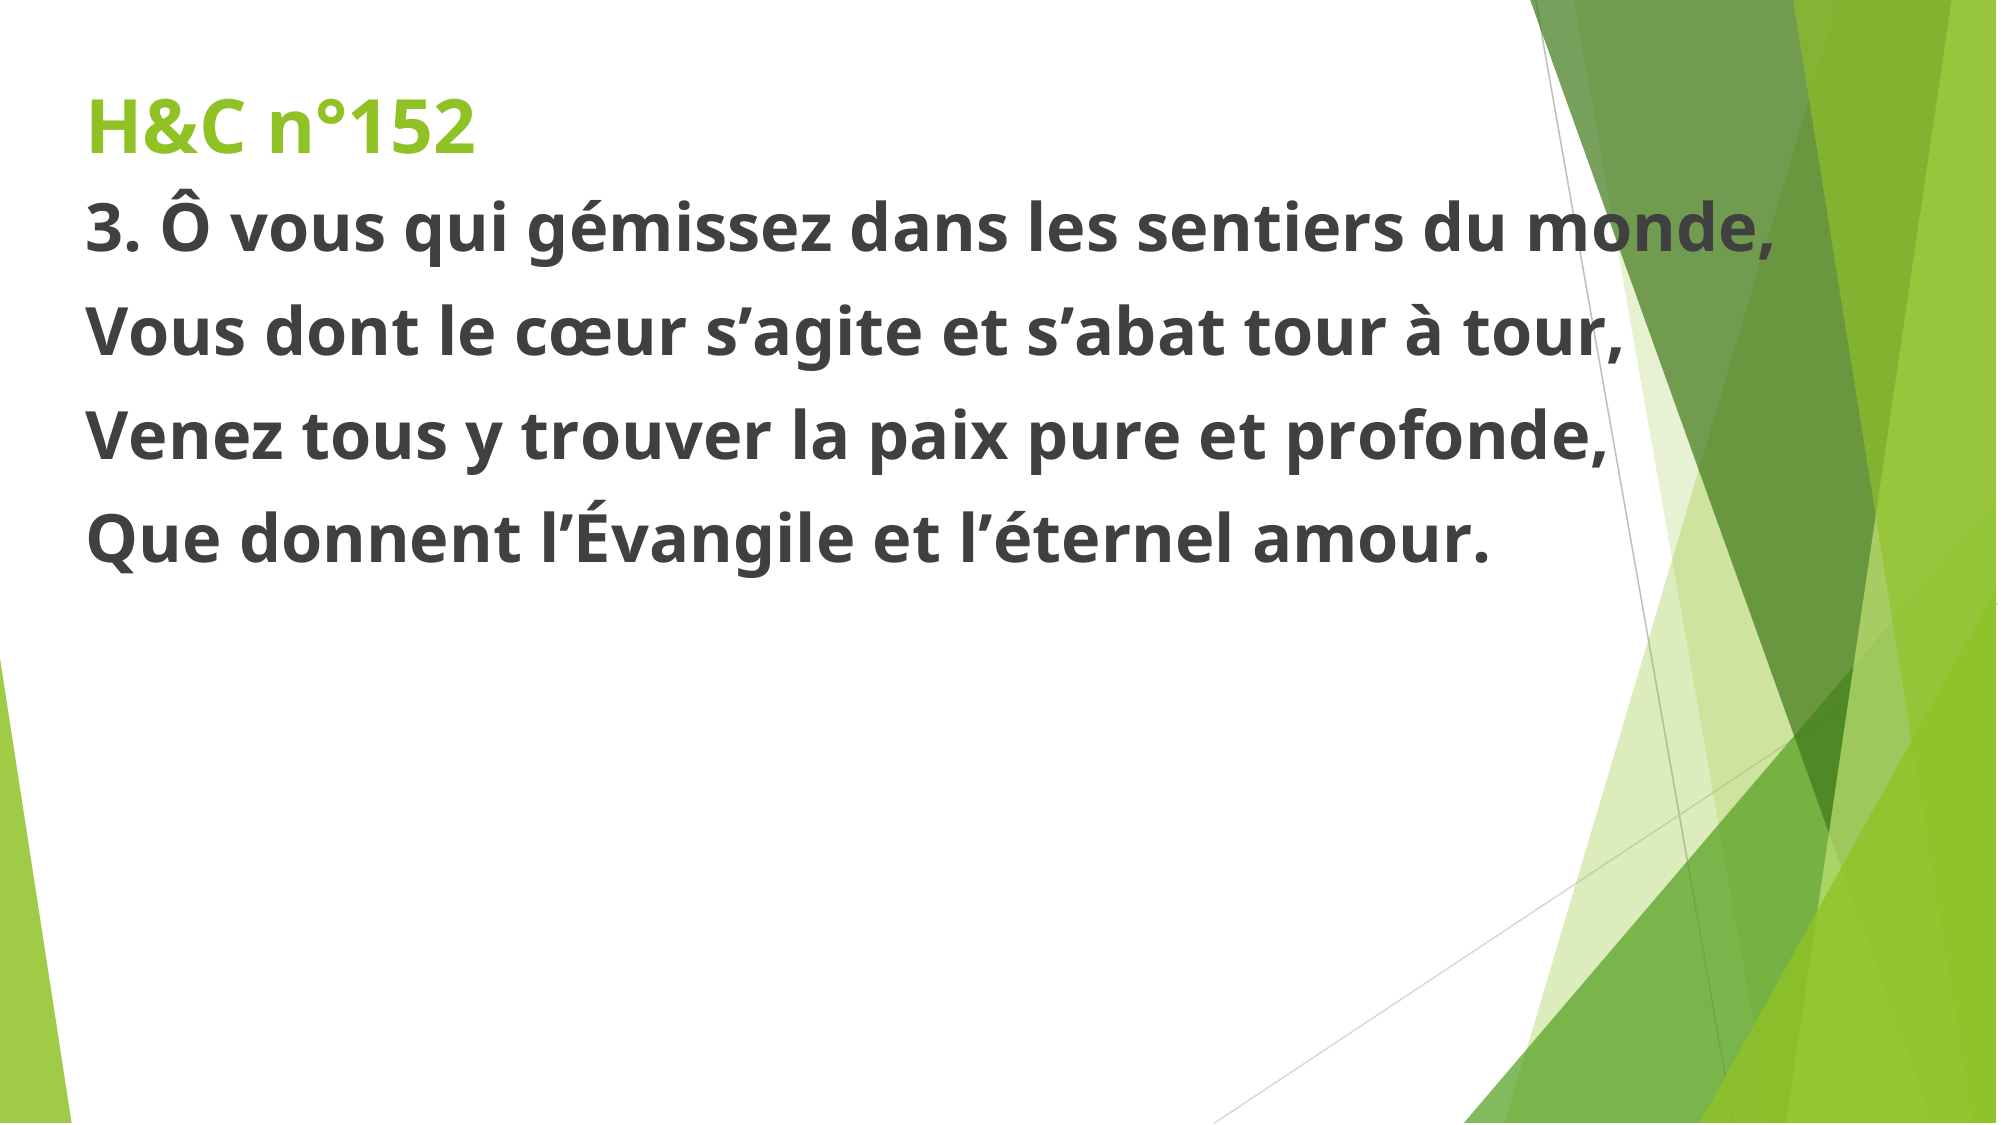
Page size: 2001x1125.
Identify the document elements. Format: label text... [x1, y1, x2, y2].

text_box 3. Ô vous qui gémissez dans les sentiers du monde, Vous dont le cœur s’agite et s’abat tour à tour, Venez tous y trouver la paix pure et profonde, Que donnent l’Évangile et l’éternel amour. [70, 165, 1985, 1075]
text_box H&C n°152 [70, 70, 567, 165]
